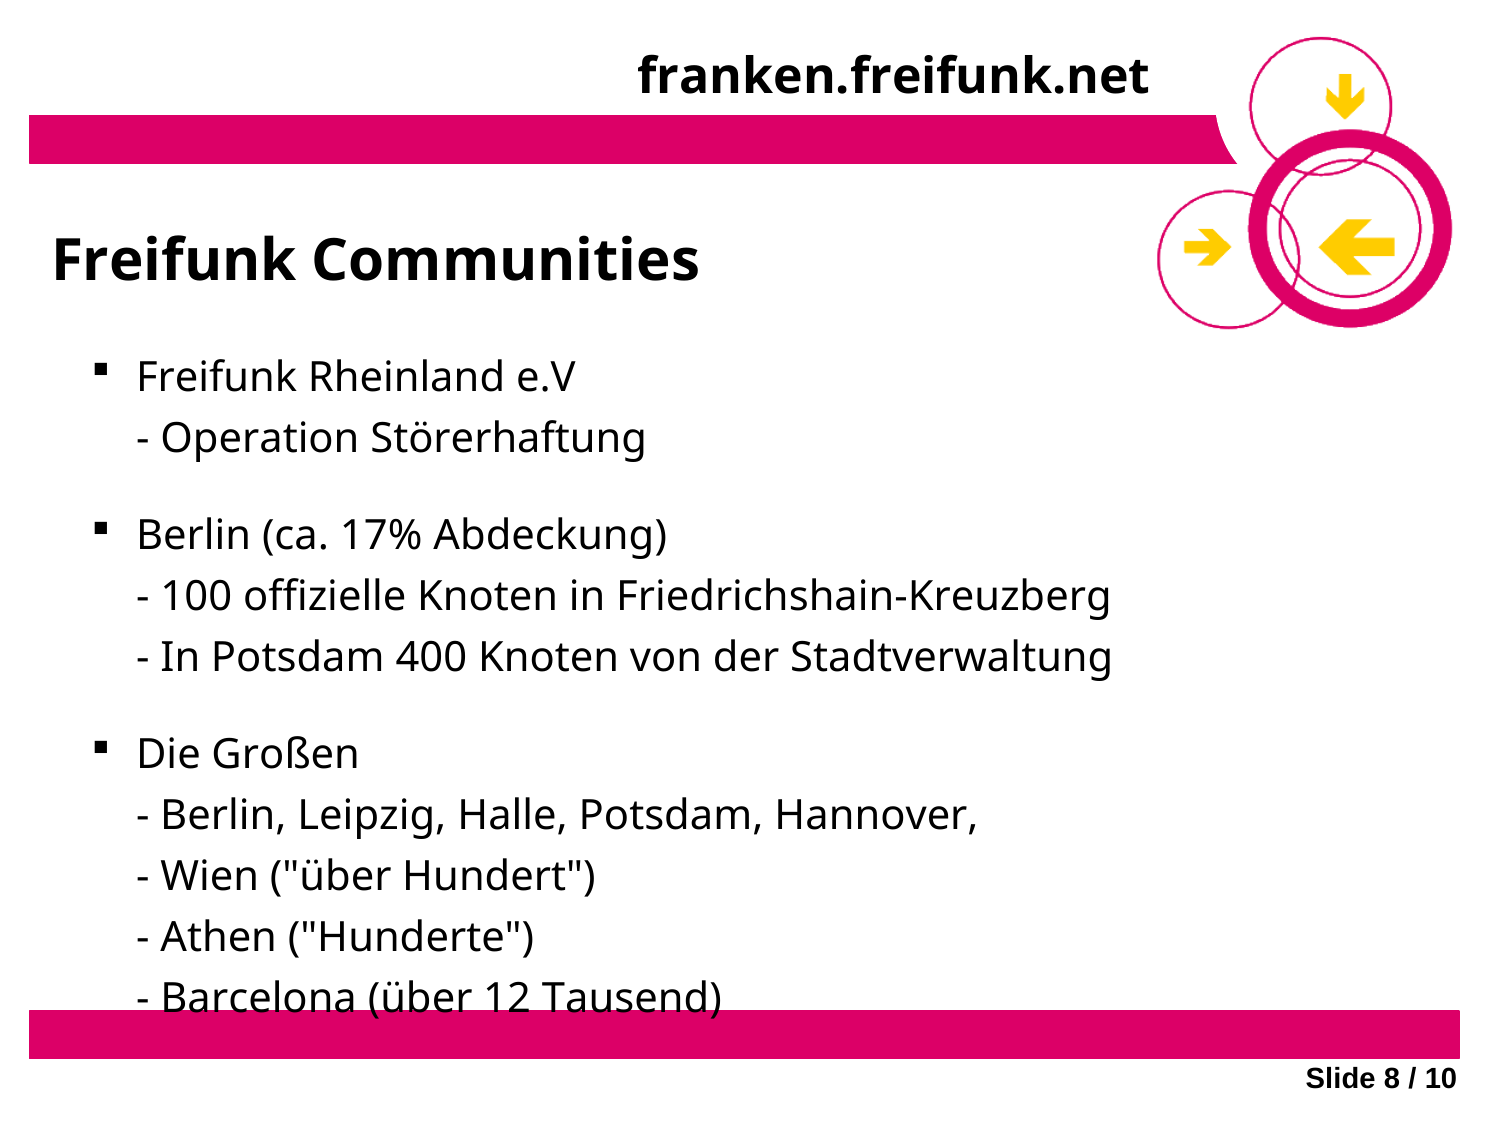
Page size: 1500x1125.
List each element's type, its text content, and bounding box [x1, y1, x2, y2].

text_box Freifunk Rheinland e.V - Operation Störerhaftung Berlin (ca. 17% Abdeckung) - 100 offizielle Knoten in Friedrichshain-Kreuzberg - In Potsdam 400 Knoten von der Stadtverwaltung Die Großen - Berlin, Leipzig, Halle, Potsdam, Hannover, - Wien ("über Hundert") - Athen ("Hunderte") - Barcelona (über 12 Tausend) [61, 342, 1418, 1029]
text_box Freifunk Communities [51, 212, 1123, 289]
picture [1150, 32, 1461, 332]
